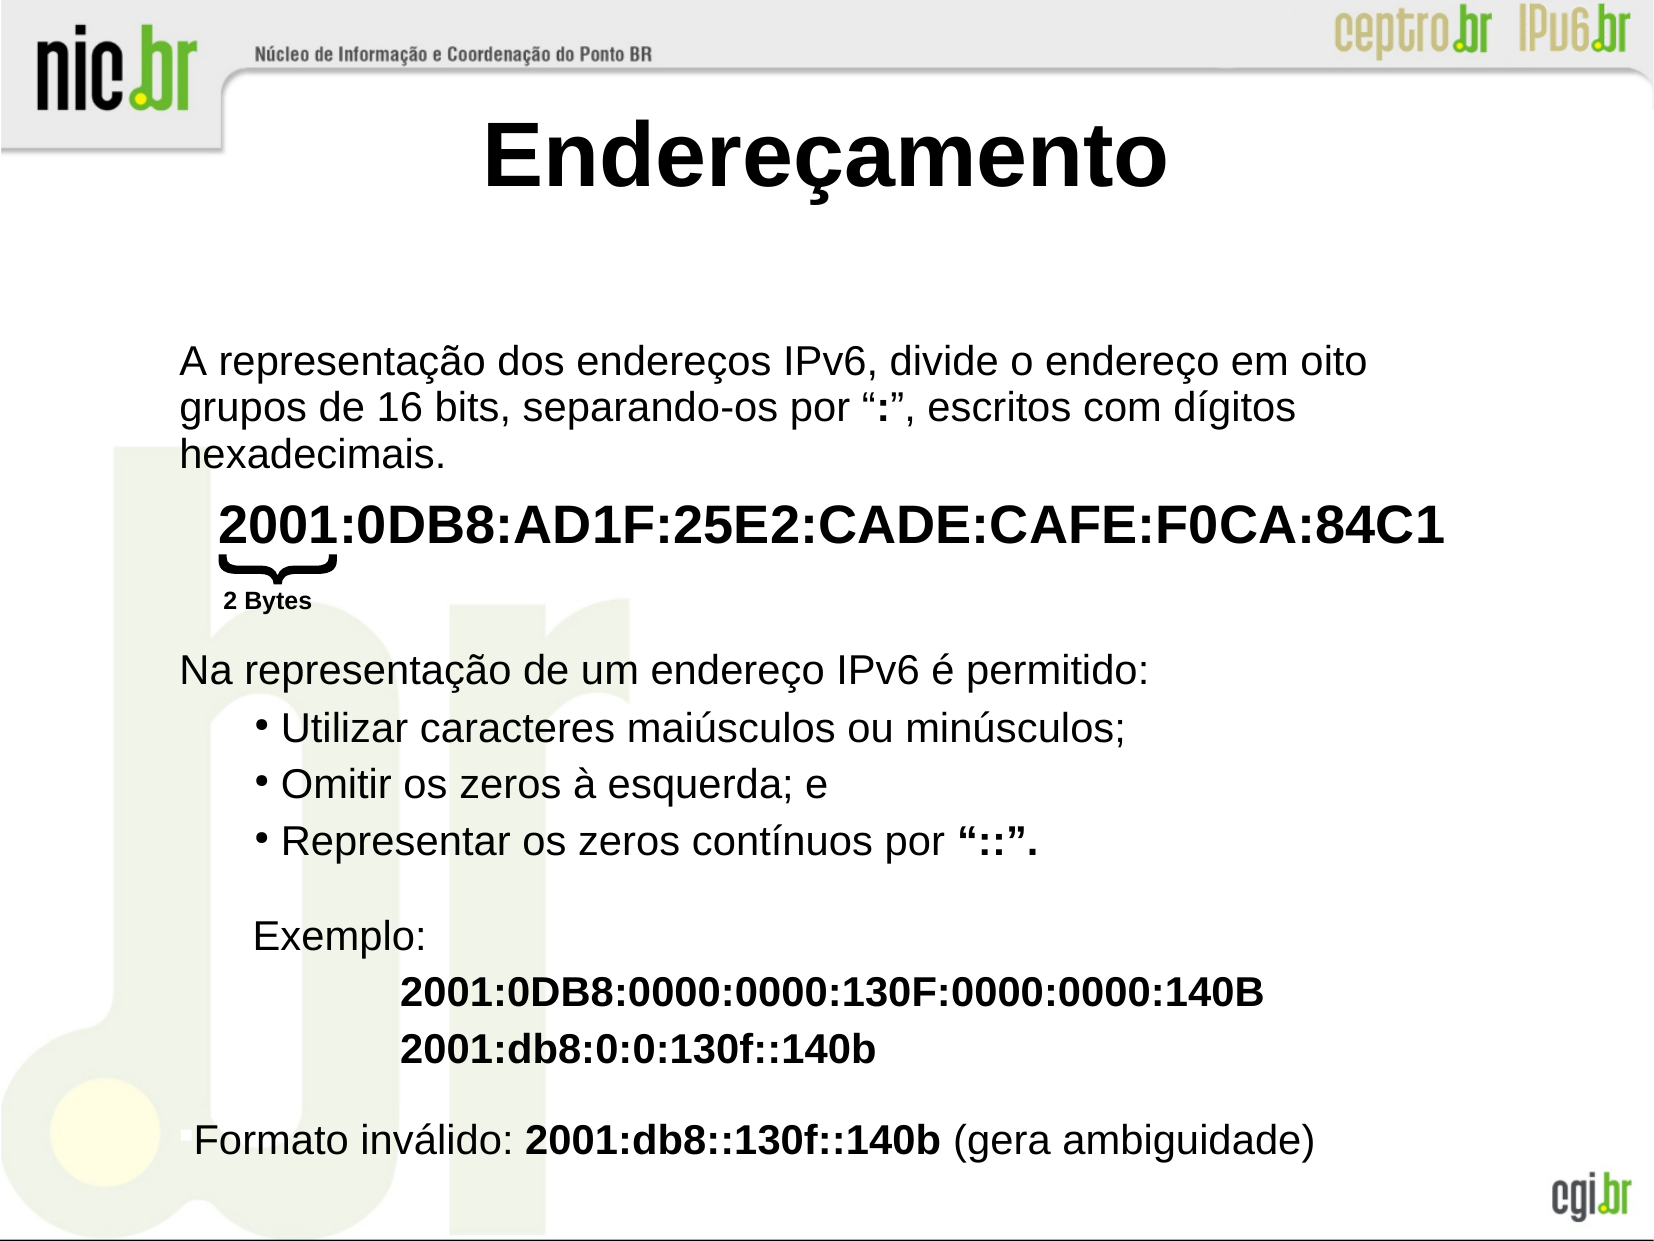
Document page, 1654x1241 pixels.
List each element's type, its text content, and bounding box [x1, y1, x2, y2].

text_box [218, 554, 337, 585]
text_box Endereçamento [88, 97, 1565, 215]
text_box A representação dos endereços IPv6, divide o endereço em oito grupos de 16 bits, separando-os por “:”, escritos com dígitos hexadecimais. 2001:0DB8:AD1F:25E2:CADE:CAFE:F0CA:84C1 Na representação de um endereço IPv6 é permitido: Utilizar caracteres maiúsculos ou minúsculos; Omitir os zeros à esquerda; e Representar os zeros contínuos por “::”. Exemplo: 2001:0DB8:0000:0000:130F:0000:0000:140B 2001:db8:0:0:130f::140b Formato inválido: 2001:db8::130f::140b (gera ambiguidade)‏ [164, 330, 1501, 384]
text_box 2 Bytes [208, 579, 349, 623]
picture [0, 0, 1654, 1241]
